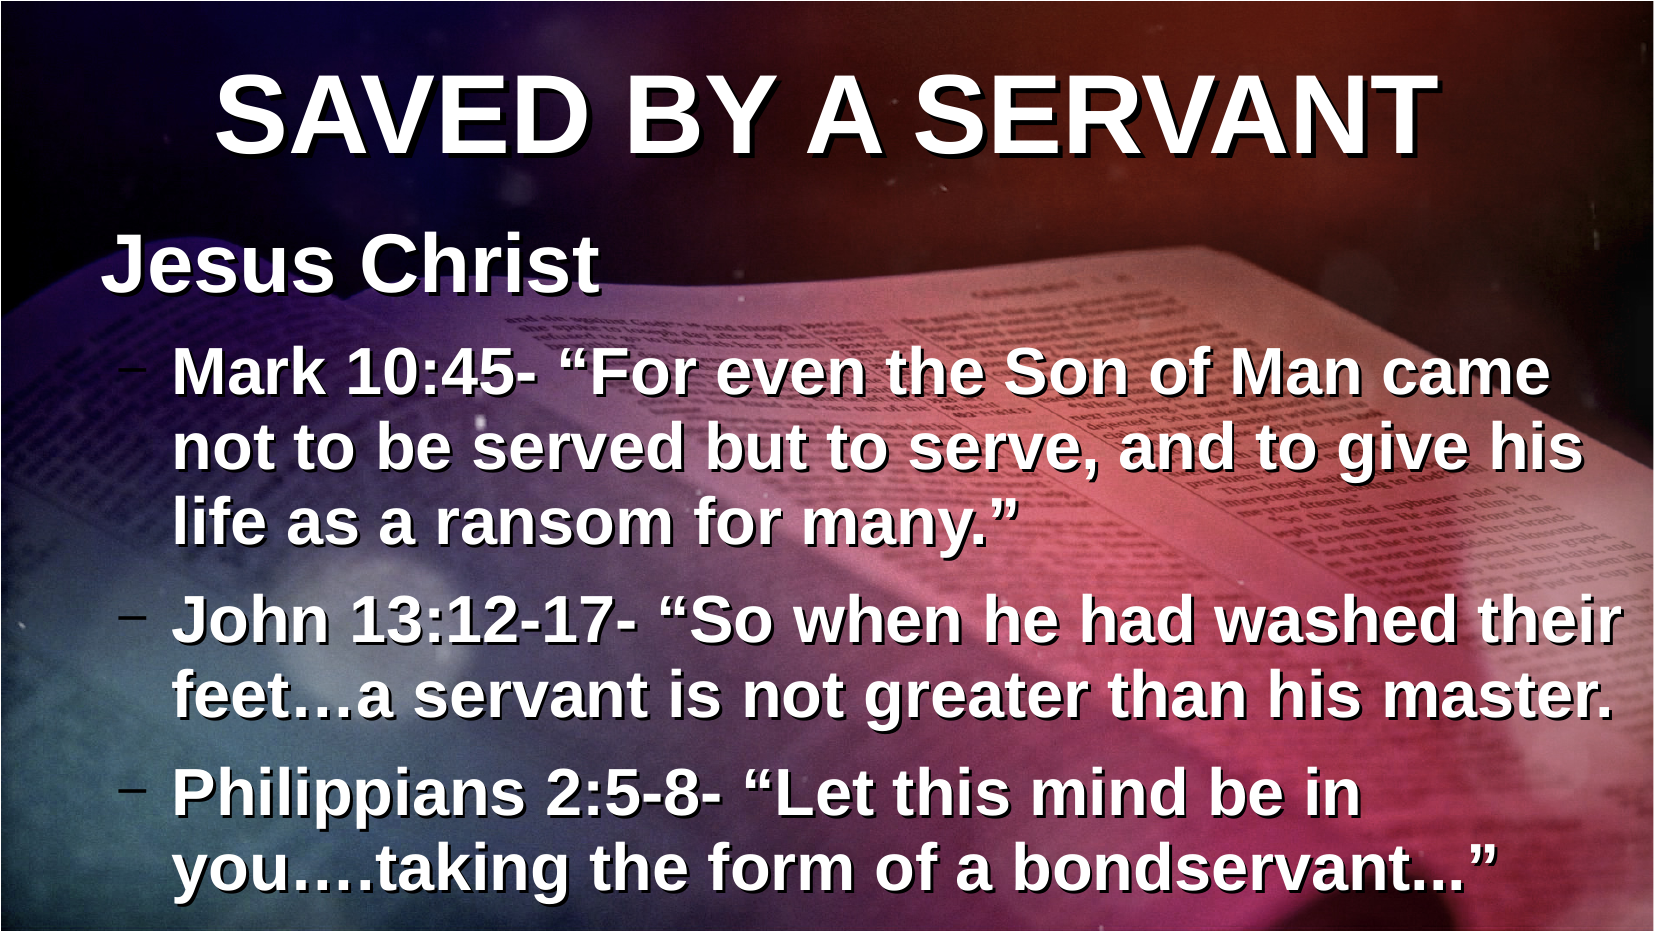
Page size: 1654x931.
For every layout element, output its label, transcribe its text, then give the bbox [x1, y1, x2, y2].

picture [1, 1, 1654, 931]
title SAVED BY A SERVANT [82, 37, 1571, 193]
list Jesus Christ Mark 10:45- “For even the Son of Man came not to be served but to serve, and to give his life as a ransom for many.” John 13:12-17- “So when he had washed their feet…a servant is not greater than his master. Philippians 2:5-8- “Let this mind be in you….taking the form of a bondservant...” [30, 217, 1636, 916]
